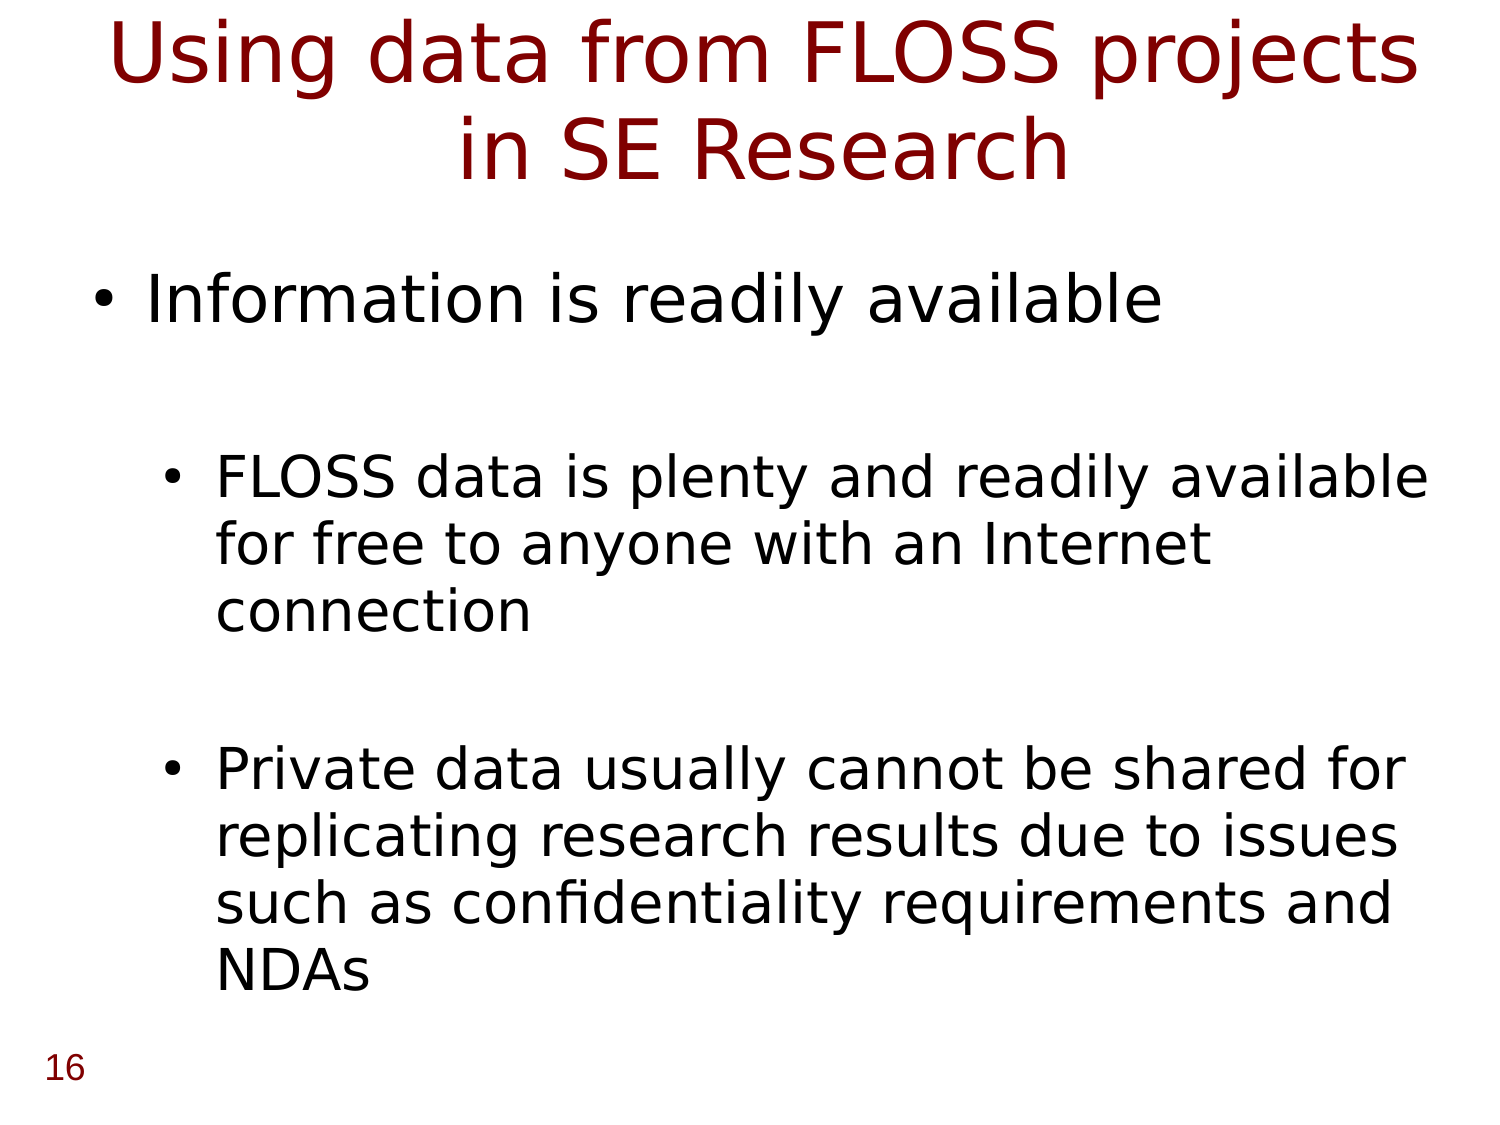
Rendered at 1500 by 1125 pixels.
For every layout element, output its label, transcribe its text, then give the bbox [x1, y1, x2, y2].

title Using data from FLOSS projects in SE Research [70, 5, 1459, 200]
list Information is readily available FLOSS data is plenty and readily available for free to anyone with an Internet connection Private data usually cannot be shared for replicating research results due to issues such as confidentiality requirements and NDAs [75, 261, 1447, 1004]
